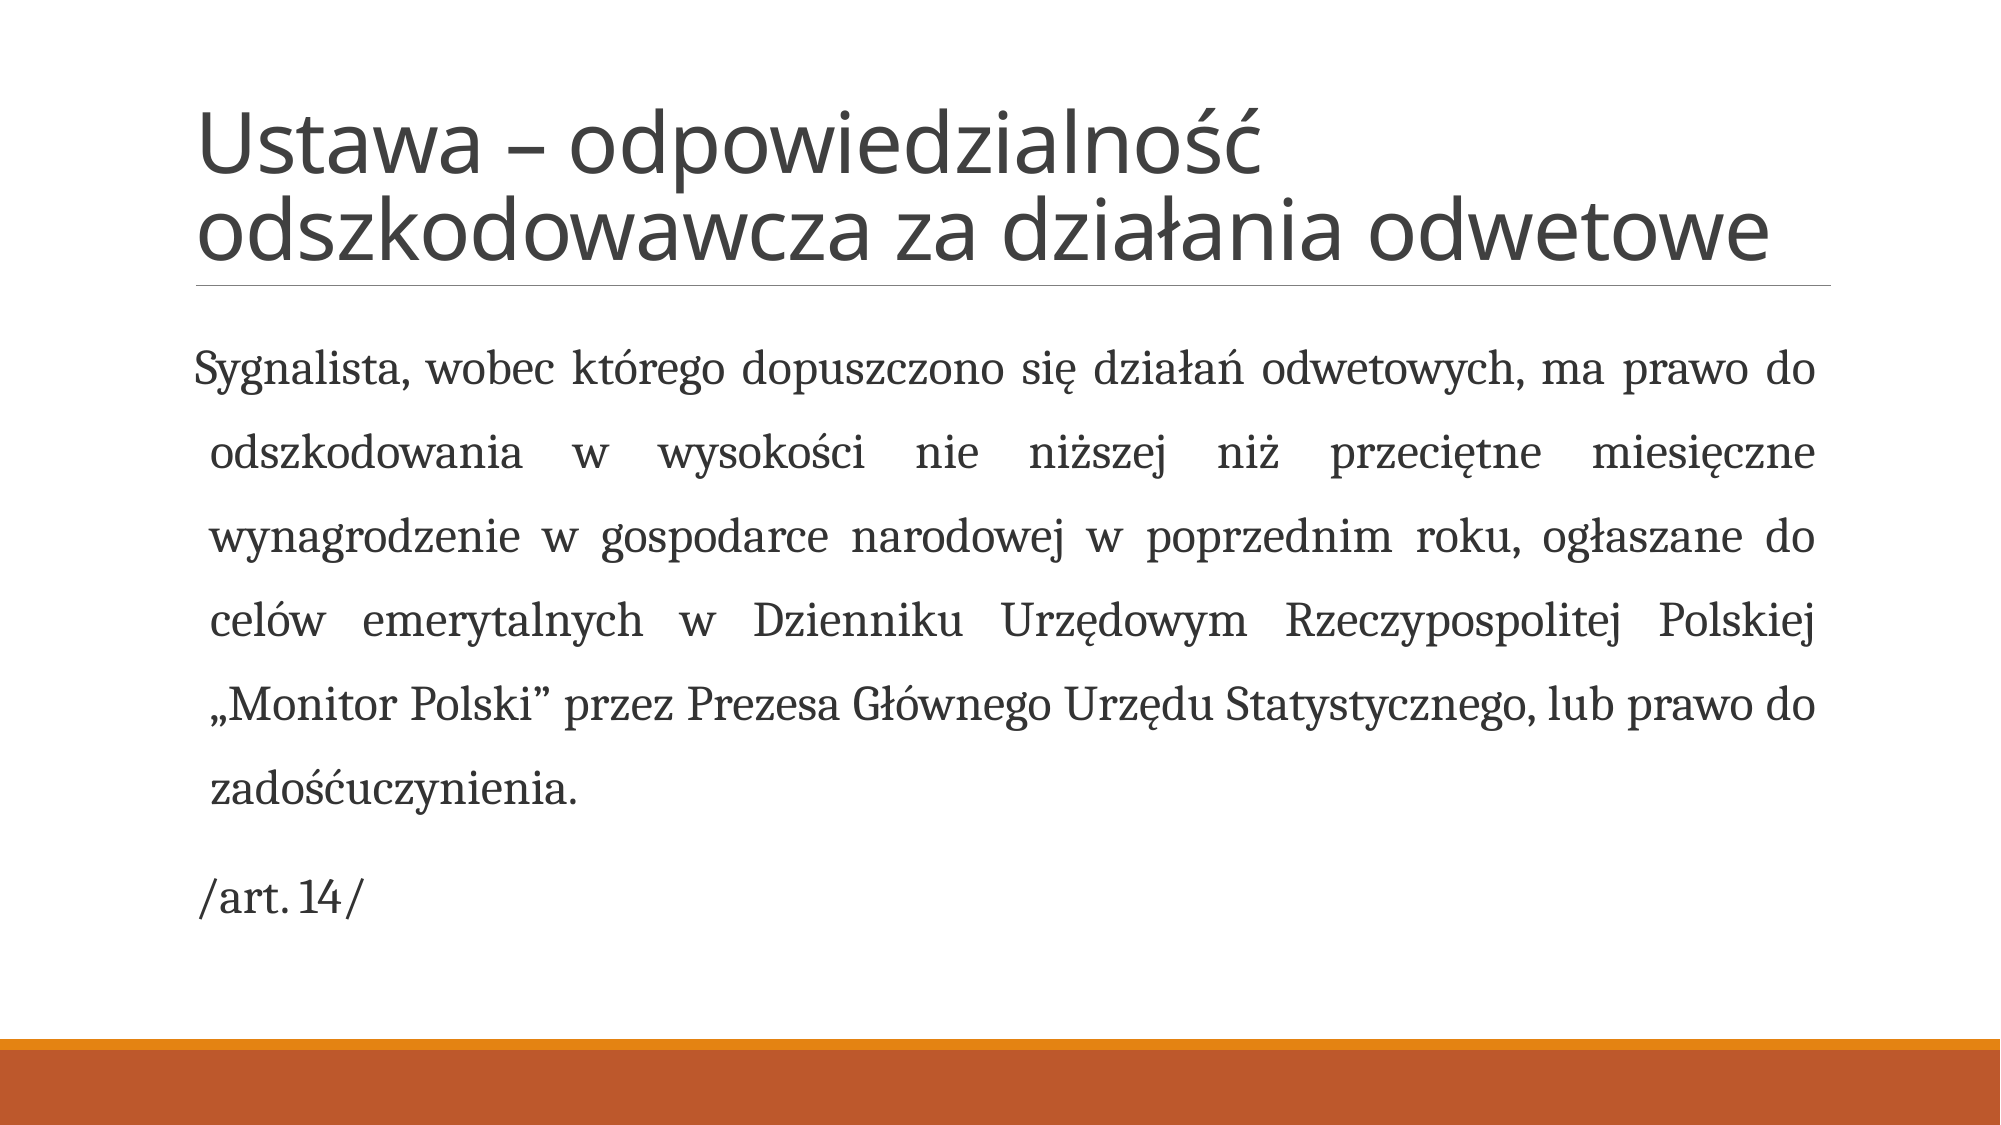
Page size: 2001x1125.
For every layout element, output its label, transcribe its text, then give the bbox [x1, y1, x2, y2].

title Ustawa – odpowiedzialność odszkodowawcza za działania odwetowe [180, 47, 1831, 286]
list Sygnalista, wobec którego dopuszczono się działań odwetowych, ma prawo do odszkodowania w wysokości nie niższej niż przeciętne miesięczne wynagrodzenie w gospodarce narodowej w poprzednim roku, ogłaszane do celów emerytalnych w Dzienniku Urzędowym Rzeczypospolitej Polskiej „Monitor Polski” przez Prezesa Głównego Urzędu Statystycznego, lub prawo do zadośćuczynienia. /art. 14/ [180, 302, 1831, 963]
